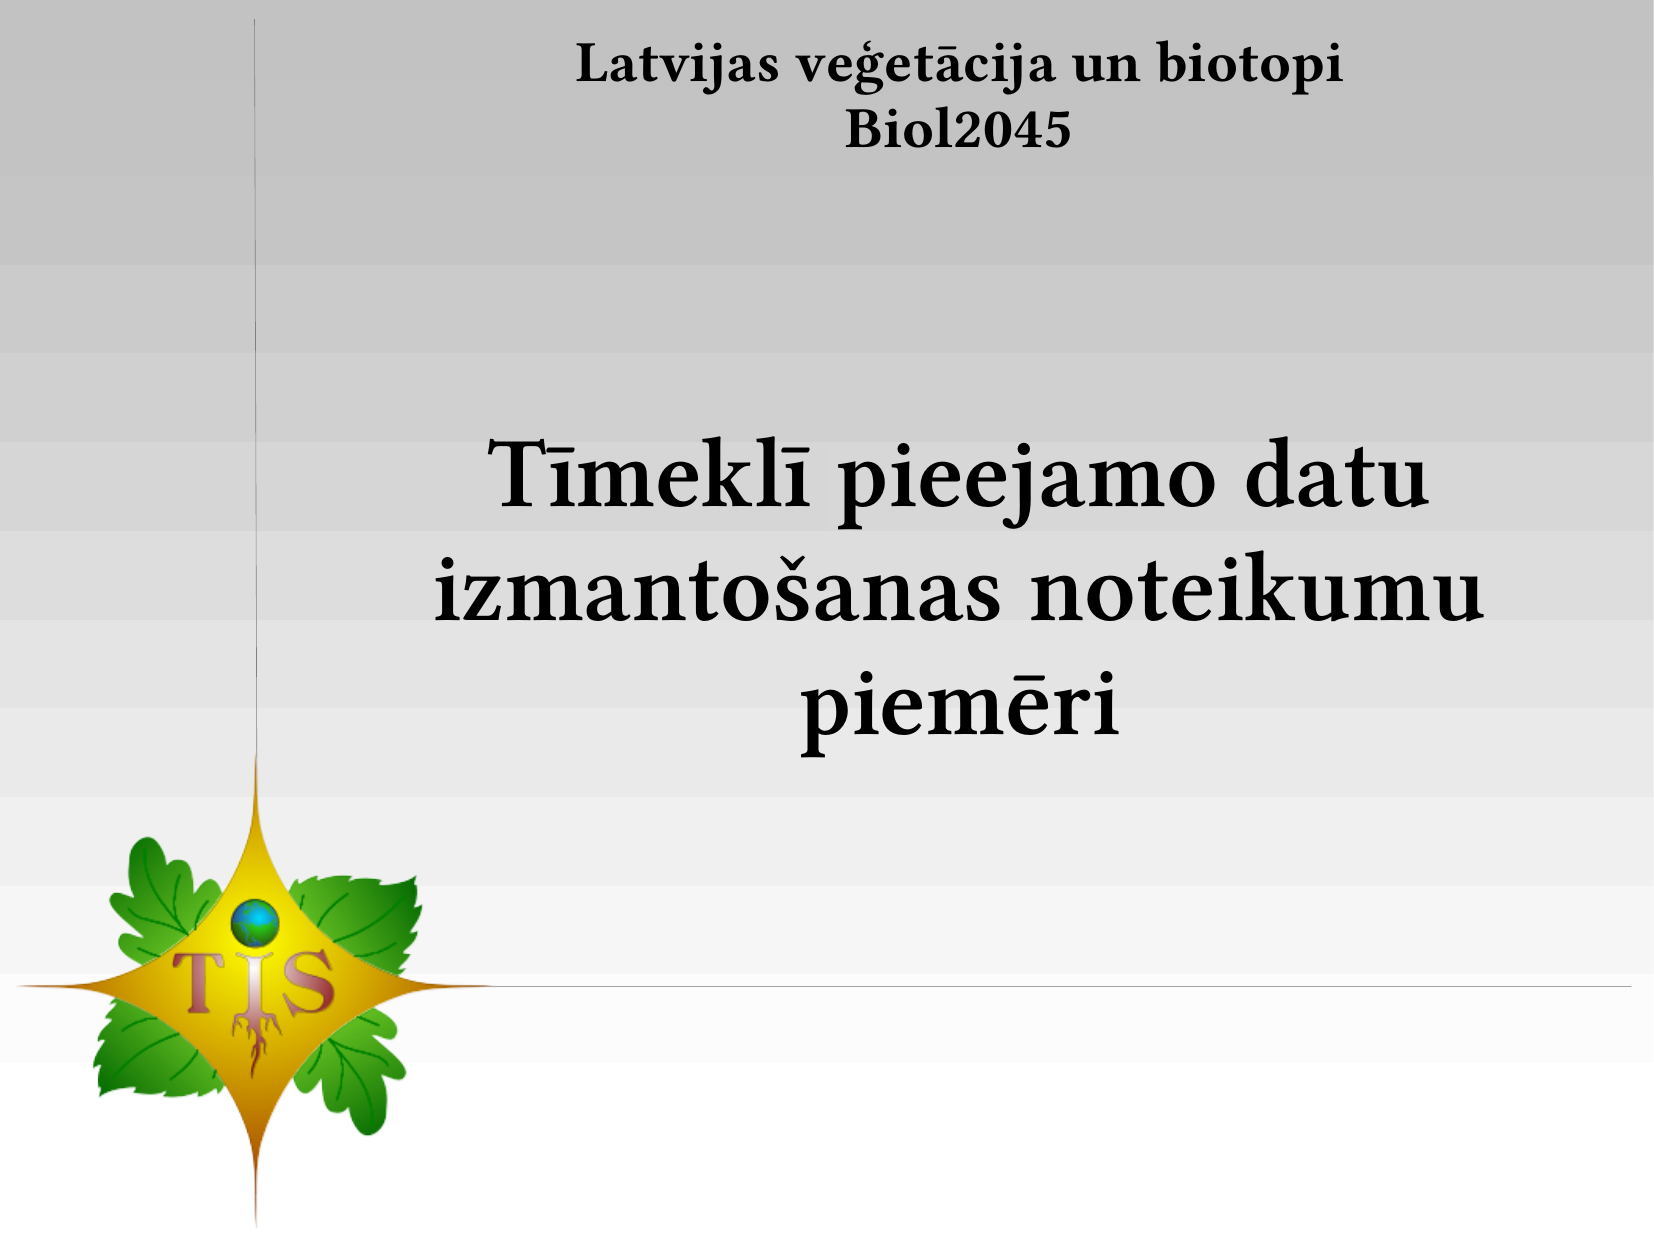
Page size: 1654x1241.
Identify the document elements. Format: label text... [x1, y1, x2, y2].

picture [0, 0, 1654, 1241]
title Tīmeklī pieejamo datu izmantošanas noteikumu piemēri [295, 314, 1625, 861]
